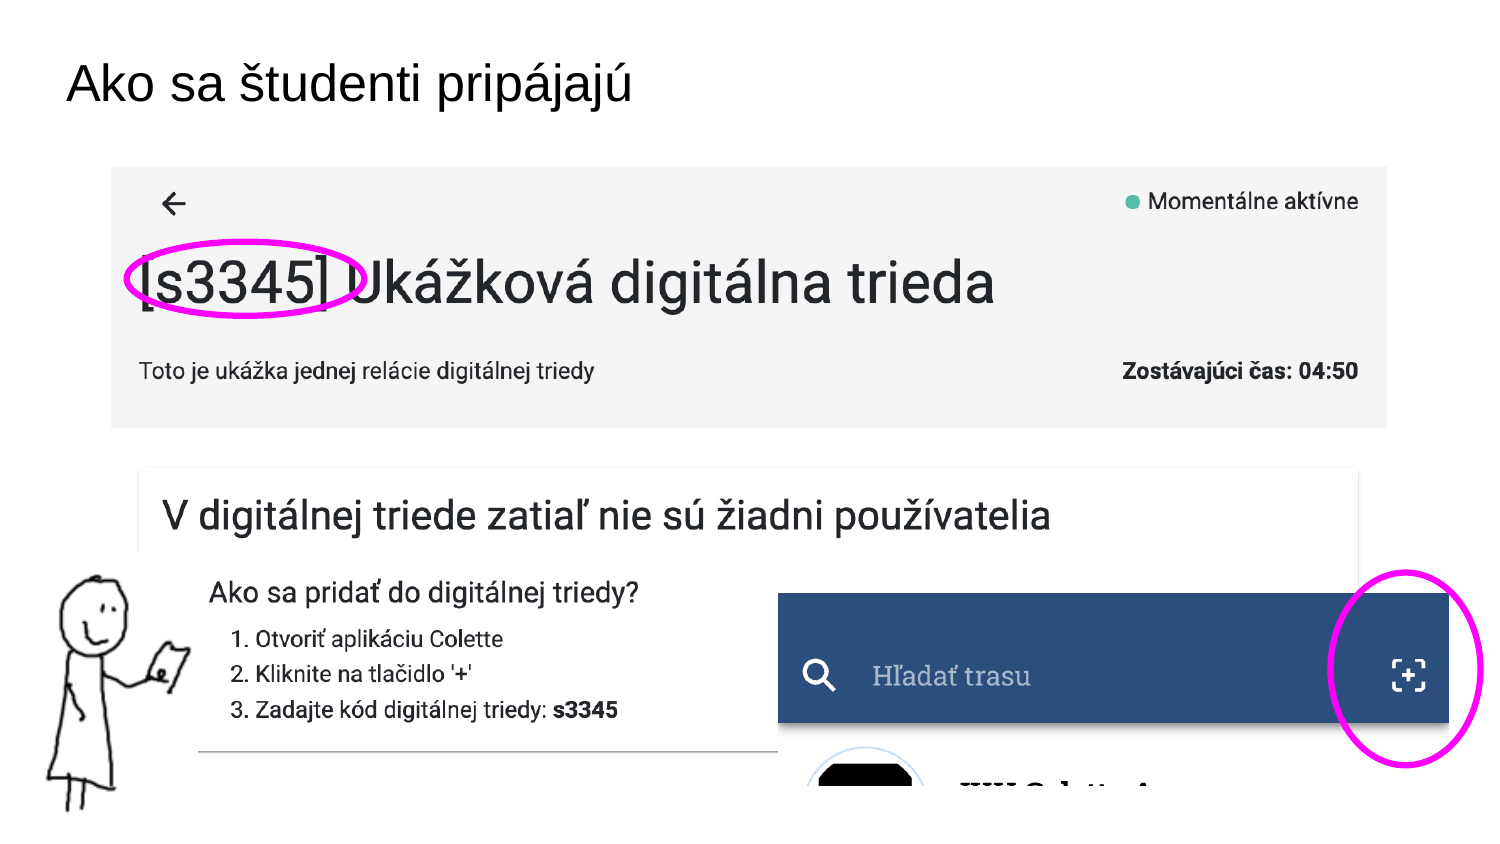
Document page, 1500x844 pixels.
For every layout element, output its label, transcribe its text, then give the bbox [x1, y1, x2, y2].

picture [19, 166, 1449, 828]
title Ako sa študenti pripájajú [51, 34, 1449, 129]
picture [1334, 580, 1449, 762]
